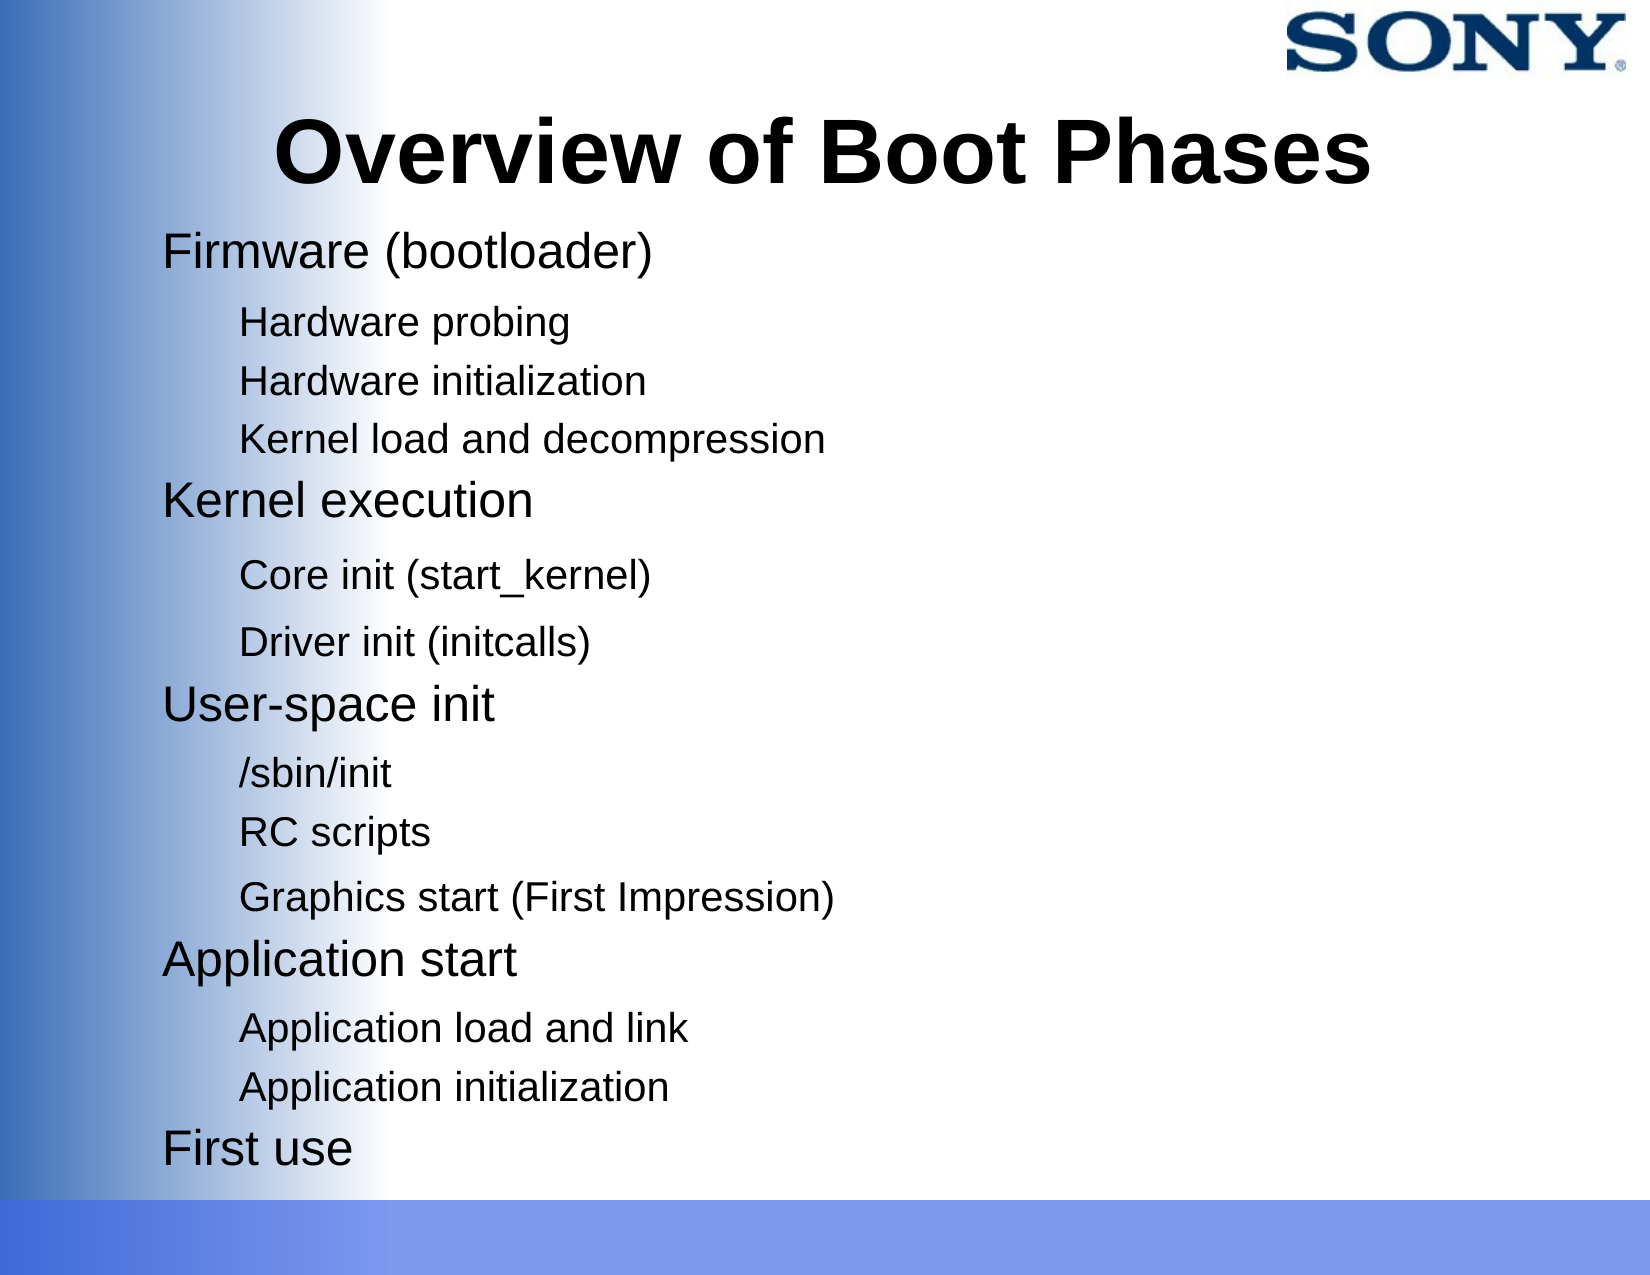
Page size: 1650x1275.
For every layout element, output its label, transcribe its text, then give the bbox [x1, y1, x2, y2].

list Firmware (bootloader)‏ Hardware probing Hardware initialization Kernel load and decompression Kernel execution Core init (start_kernel)‏ Driver init (initcalls)‏ User-space init /sbin/init RC scripts Graphics start (First Impression)‏ Application start Application load and link Application initialization First use [144, 227, 1494, 1188]
title Overview of Boot Phases [149, 74, 1499, 250]
picture [1287, 0, 1626, 80]
